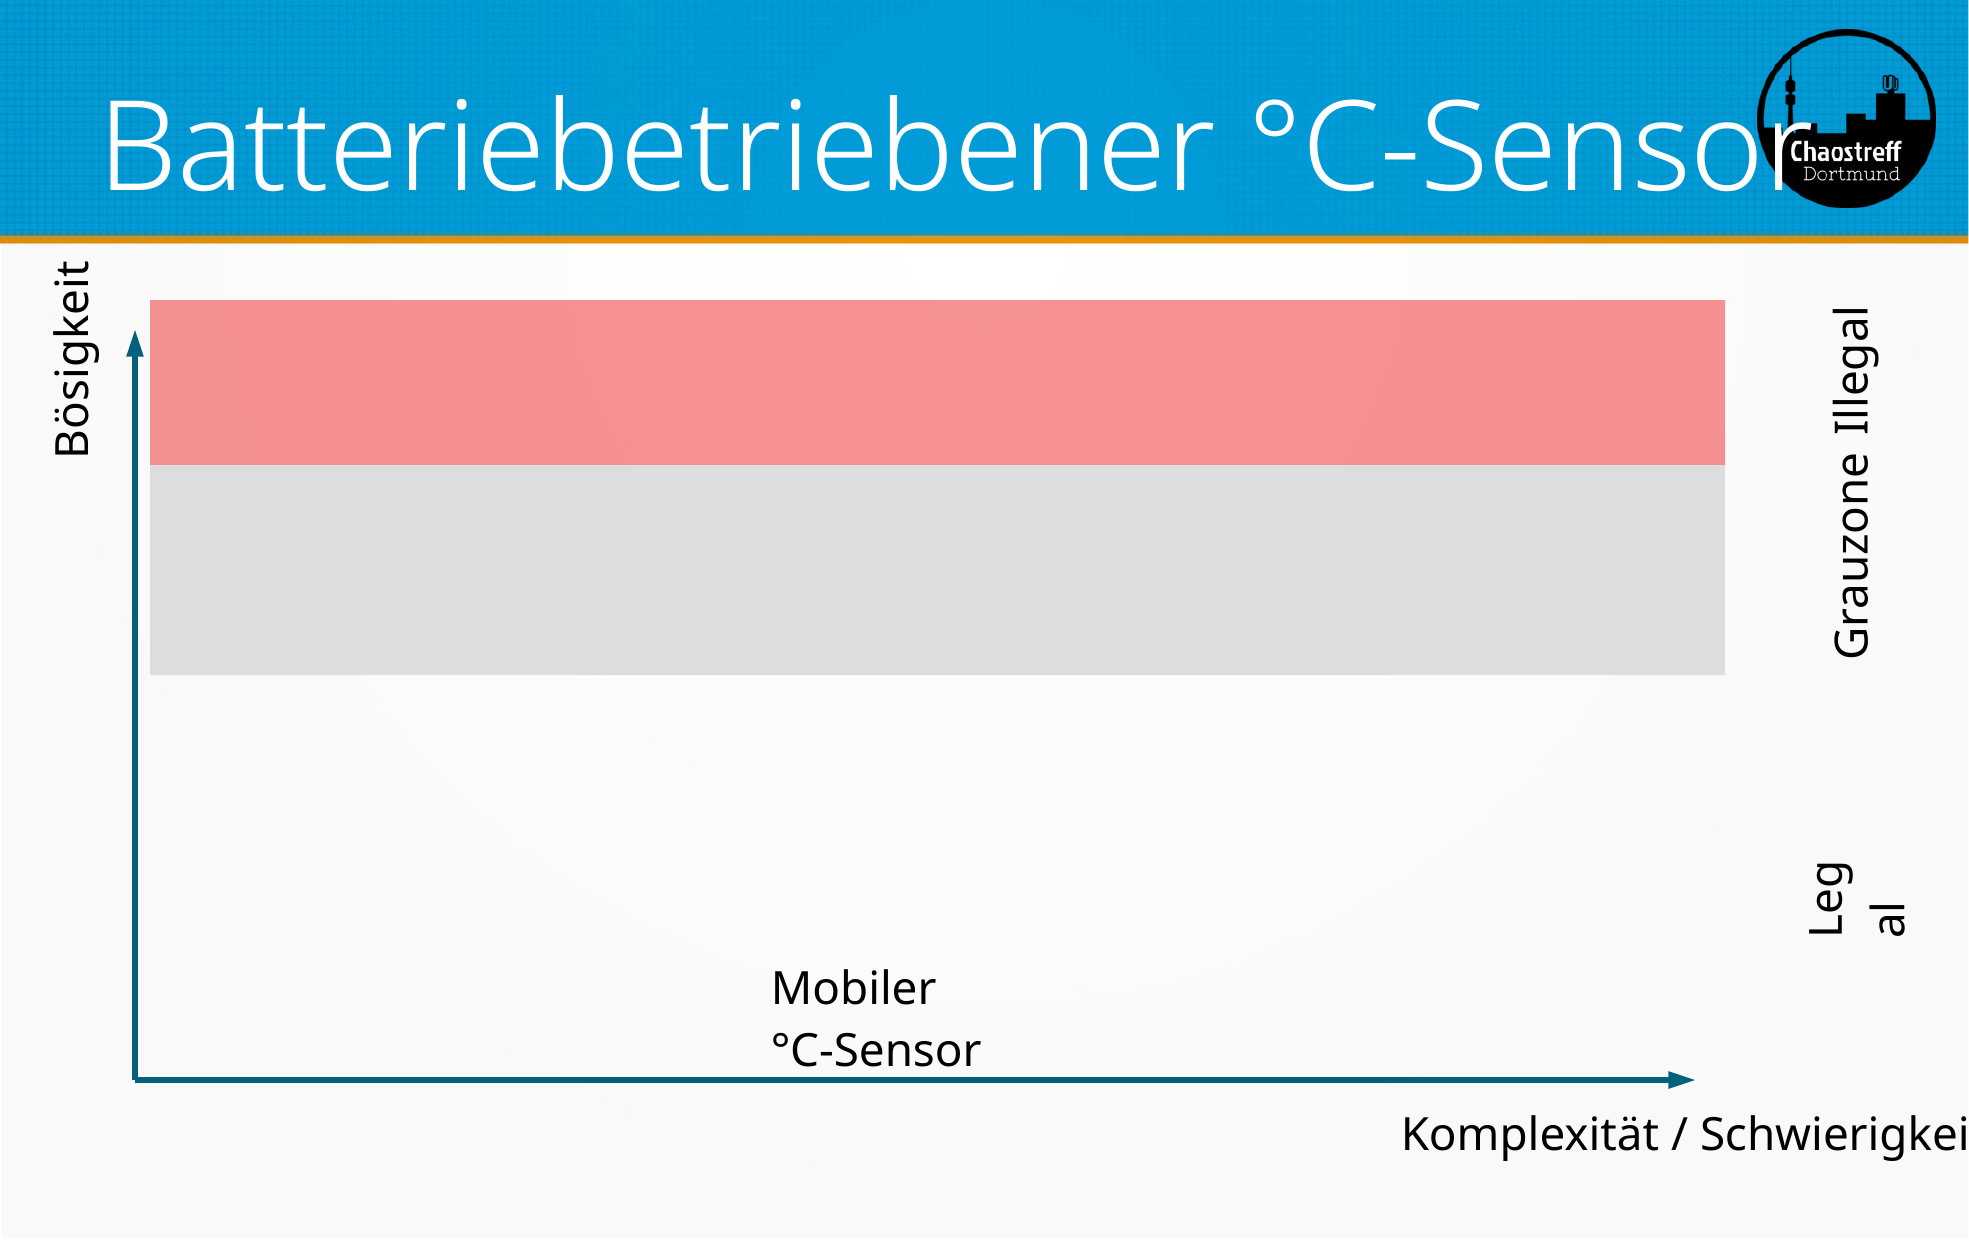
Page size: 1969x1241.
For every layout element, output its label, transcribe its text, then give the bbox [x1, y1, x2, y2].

text_box Legal [1820, 831, 1891, 945]
text_box [150, 300, 1726, 676]
title Batteriebetriebener °C-Sensor [98, 19, 1870, 227]
text_box Bösigkeit [35, 276, 106, 466]
text_box Mobiler °C-Sensor [765, 925, 991, 1111]
text_box Komplexität / Schwierigkeit [1395, 1097, 1969, 1168]
text_box Illegal [1815, 315, 1885, 442]
picture [1870, 34, 1935, 204]
text_box Grauzone [1815, 472, 1885, 667]
picture [0, 233, 1969, 1241]
